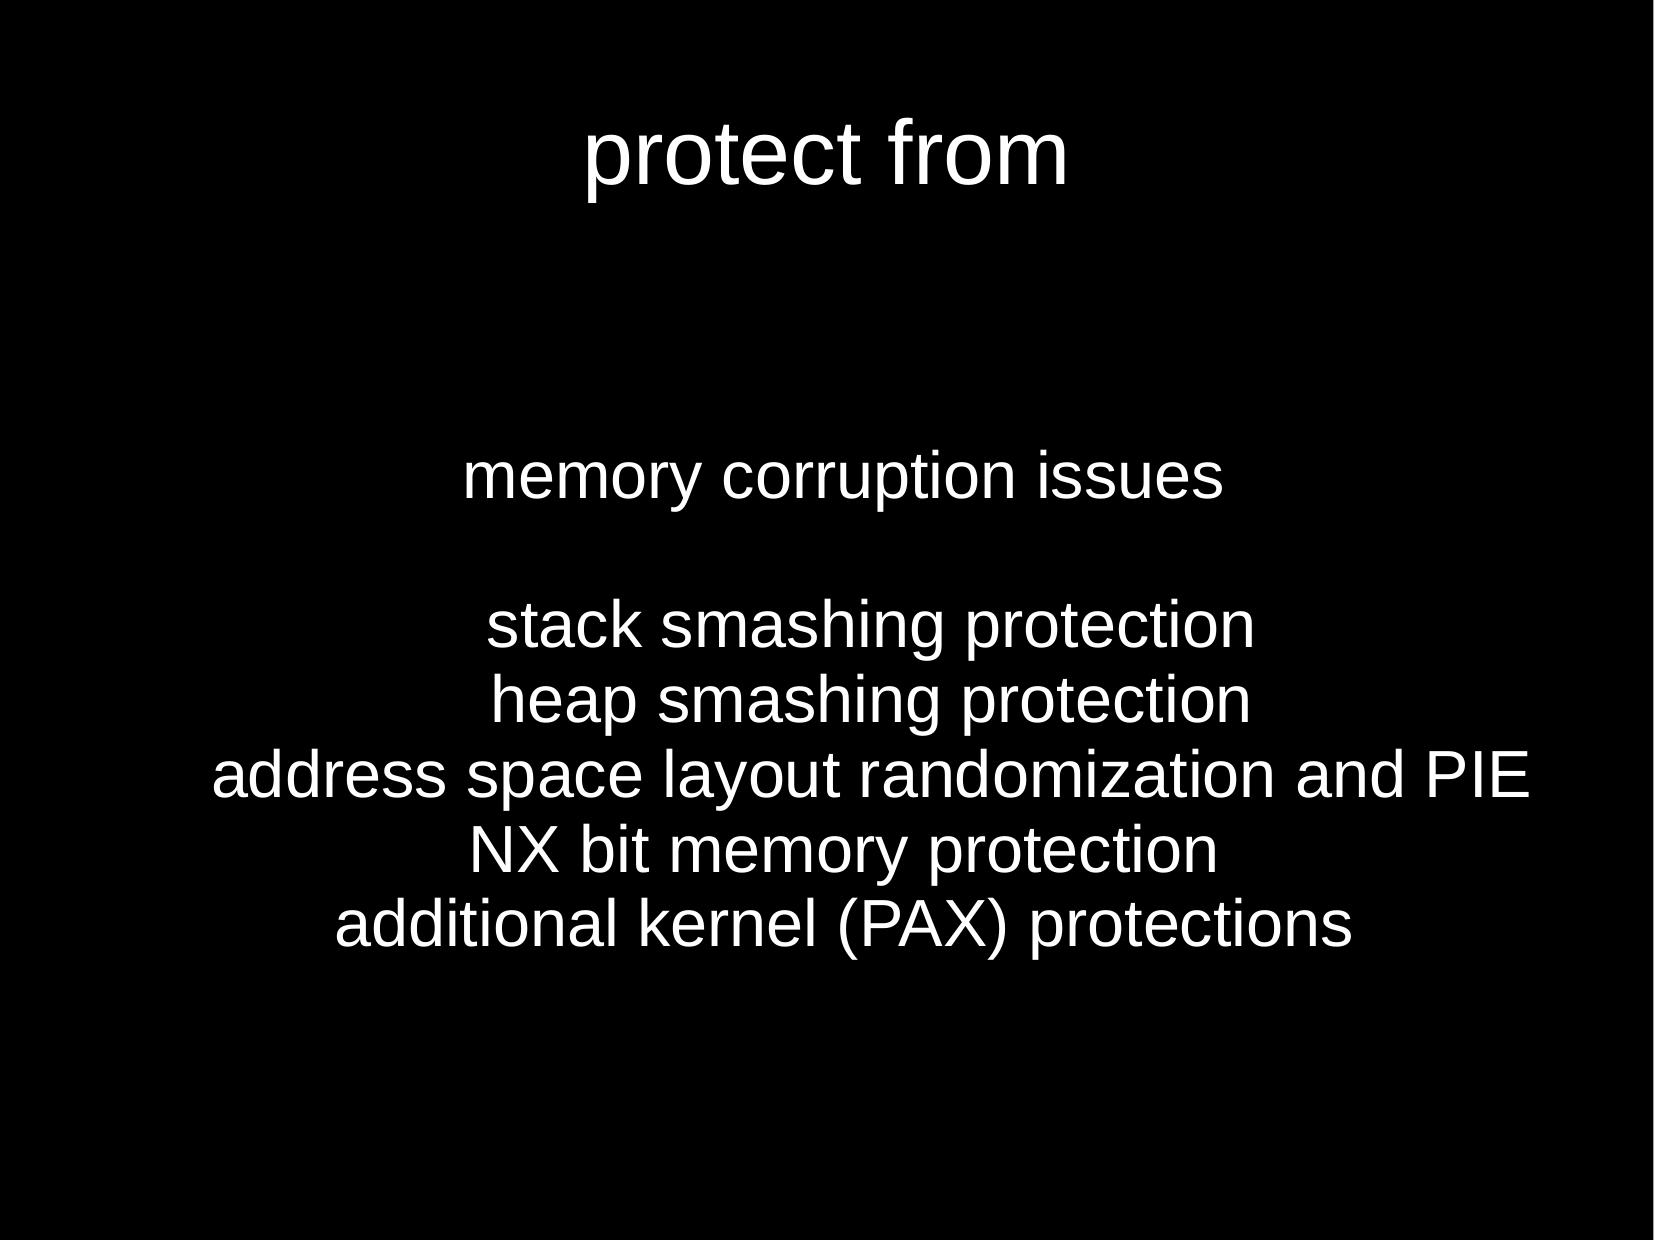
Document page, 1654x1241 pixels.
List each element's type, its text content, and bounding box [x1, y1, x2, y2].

subtitle memory corruption issues stack smashing protection heap smashing protection address space layout randomization and PIE NX bit memory protection additional kernel (PAX) protections [82, 297, 1571, 1102]
title protect from [82, 56, 1571, 250]
